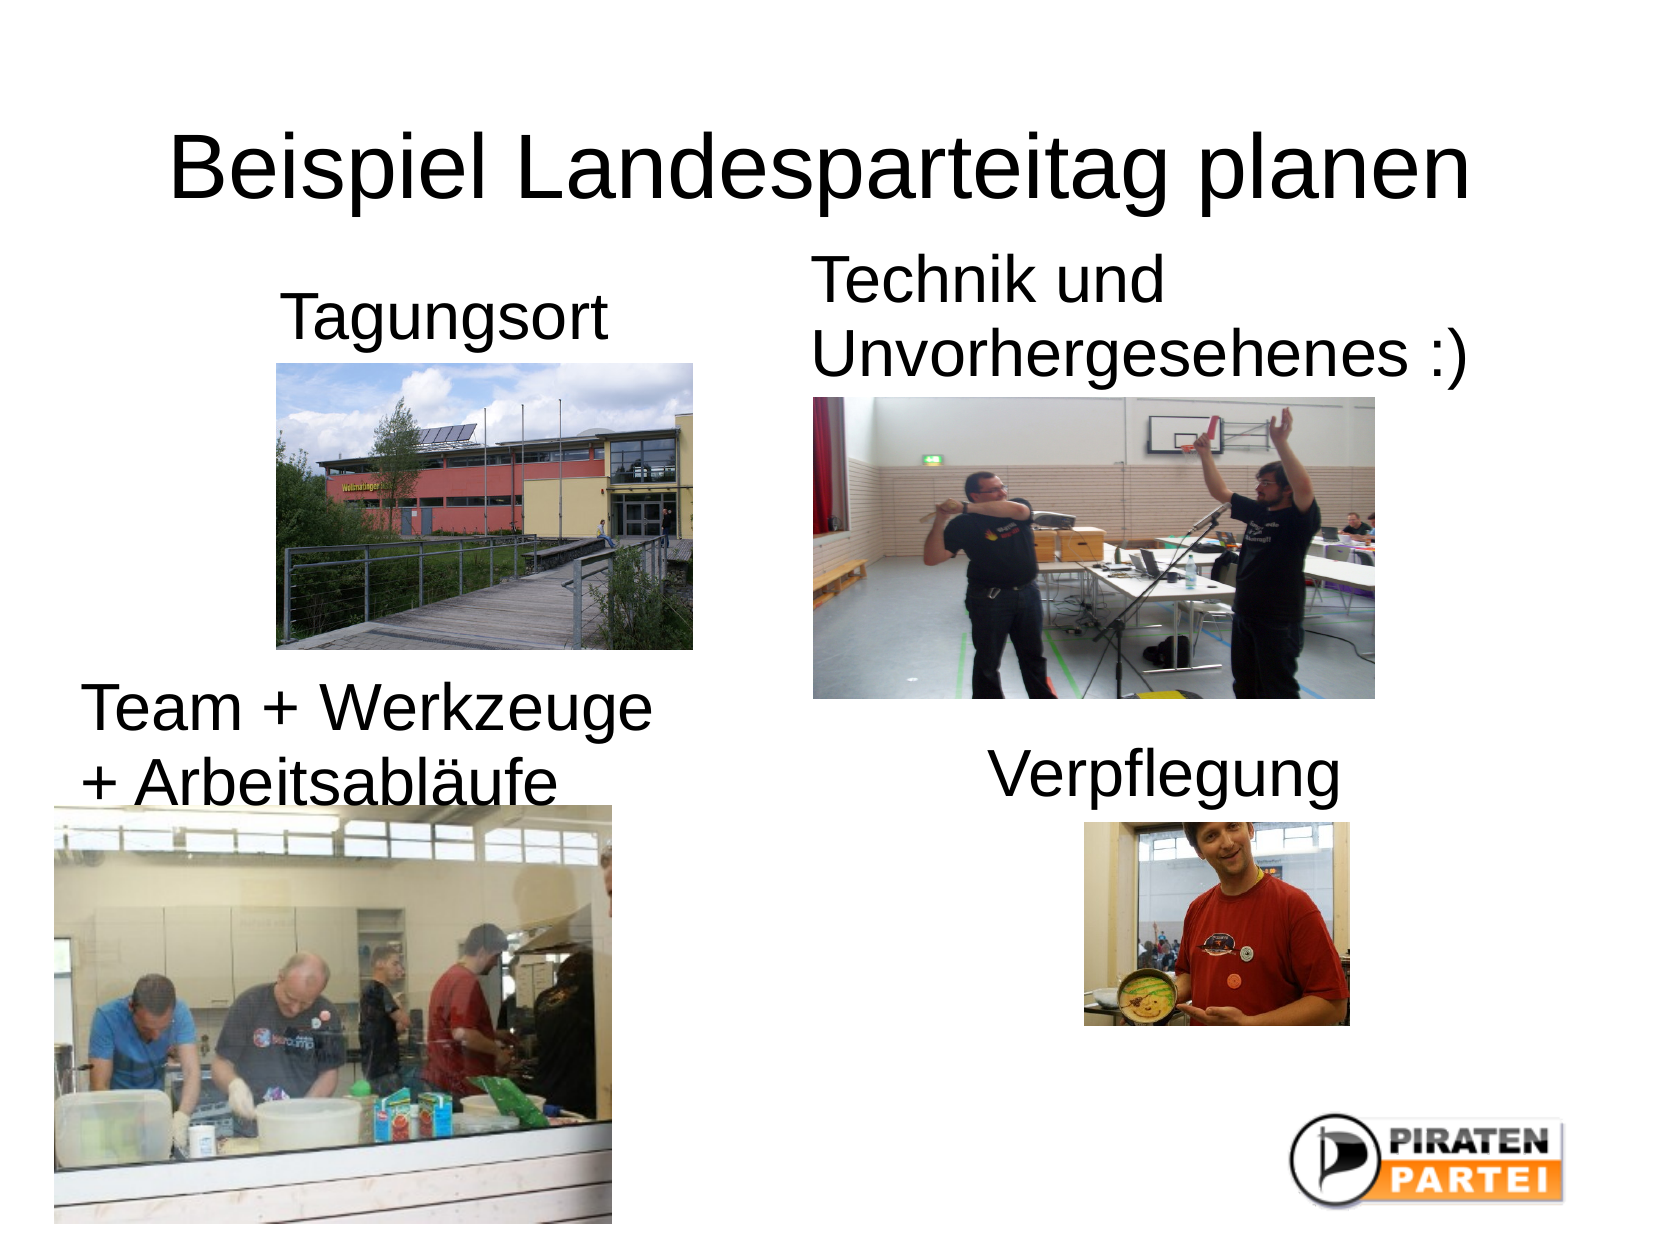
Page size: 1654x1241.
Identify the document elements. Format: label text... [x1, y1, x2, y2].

list Technik und Unvorhergesehenes :) [810, 241, 1536, 392]
list Verpflegung [987, 735, 1396, 864]
picture [276, 363, 693, 650]
title Beispiel Landesparteitag planen [76, 115, 1565, 219]
picture [813, 397, 1375, 699]
list Team + Werkzeuge + Arbeitsabläufe [80, 670, 1235, 820]
picture [1084, 864, 1350, 1026]
picture [54, 805, 612, 1225]
picture [1286, 1111, 1568, 1213]
list Tagungsort [279, 279, 688, 363]
